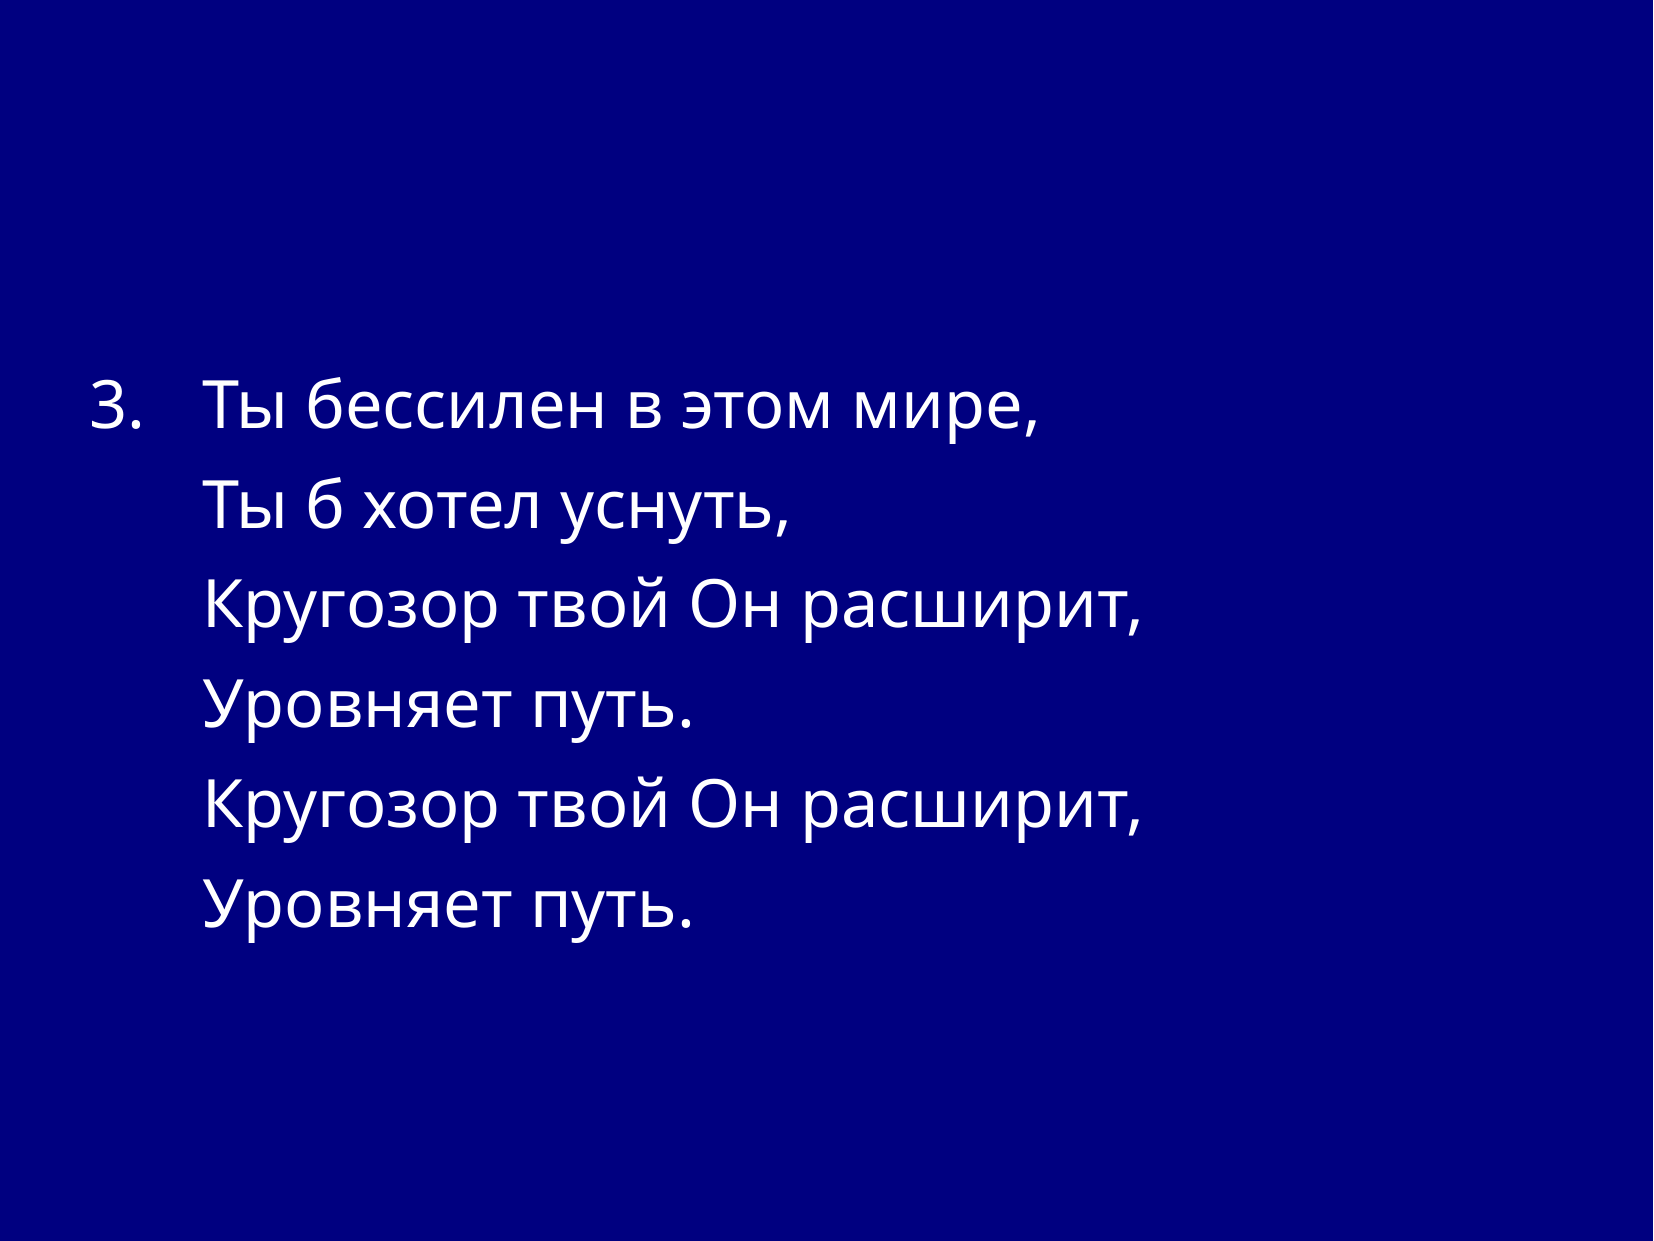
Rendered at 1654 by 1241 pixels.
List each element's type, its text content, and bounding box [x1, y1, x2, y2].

text_box 3. Ты бессилен в этом мире, Ты б хотел уснуть, Кругозор твой Он расширит, Уровняет путь. Кругозор твой Он расширит, Уровняет путь. [75, 150, 1576, 1163]
